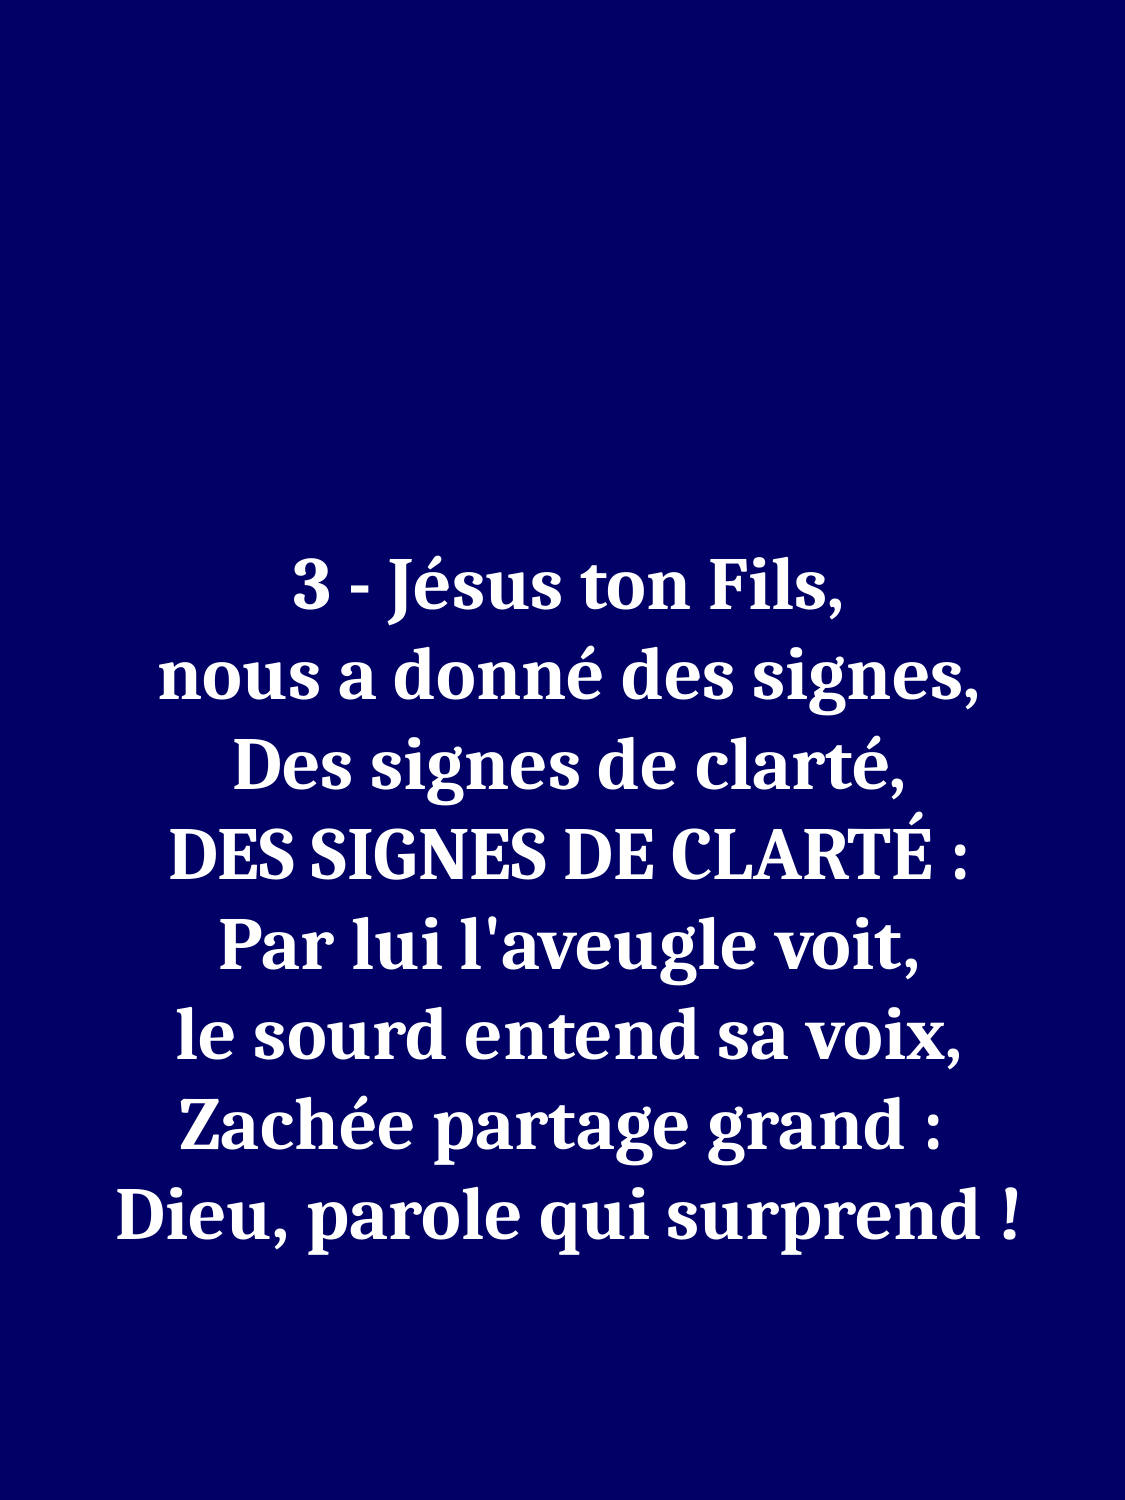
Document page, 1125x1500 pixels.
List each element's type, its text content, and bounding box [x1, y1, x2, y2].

text_box 3 - Jésus ton Fils, nous a donné des signes, Des signes de clarté, DES SIGNES DE CLARTÉ : Par lui l'aveugle voit, le sourd entend sa voix, Zachée partage grand : Dieu, parole qui surprend ! [14, 437, 1125, 1353]
